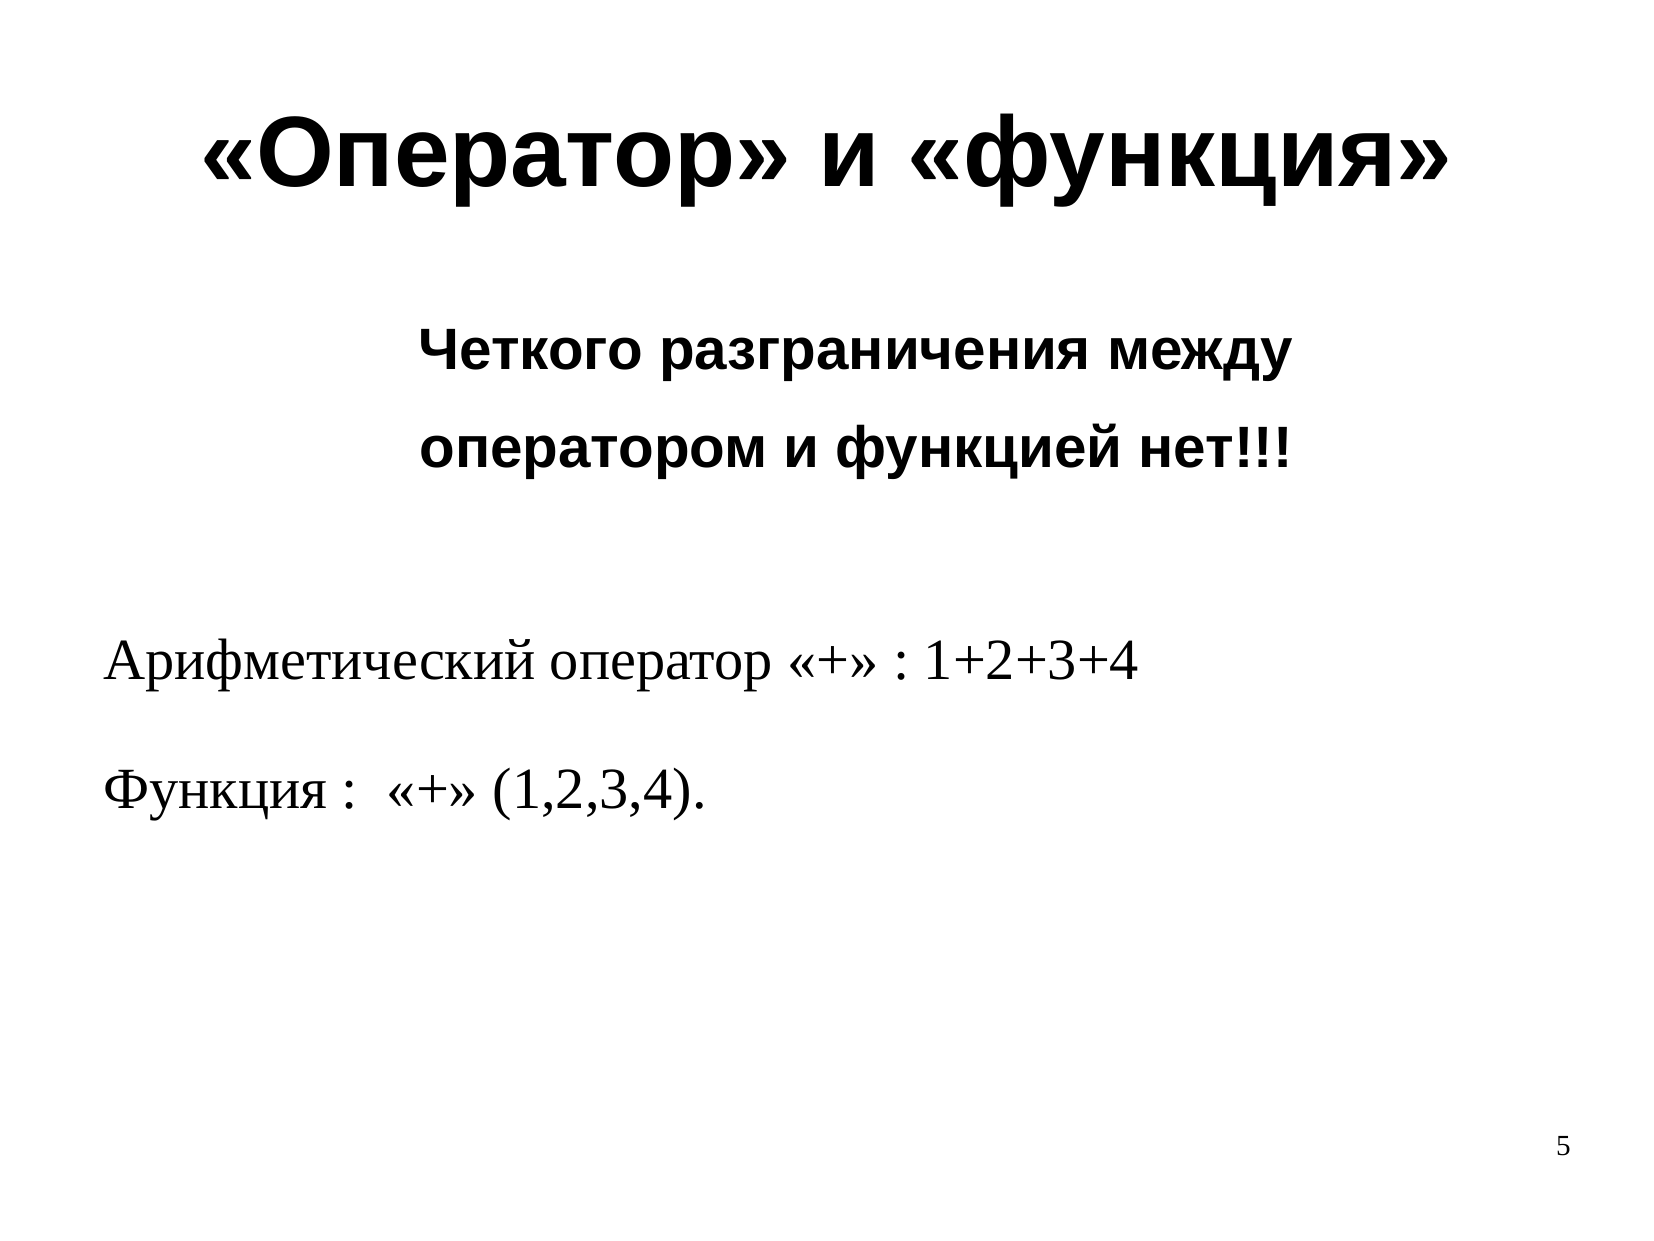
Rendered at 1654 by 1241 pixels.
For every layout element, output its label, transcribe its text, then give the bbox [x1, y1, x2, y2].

text_box «Оператор» и «функция» [59, 88, 1595, 216]
text_box Четкого разграничения между оператором и функцией нет!!! [295, 277, 1418, 455]
text_box Арифметический оператор «+» : 1+2+3+4 Функция : «+» (1,2,3,4). [88, 620, 1241, 886]
